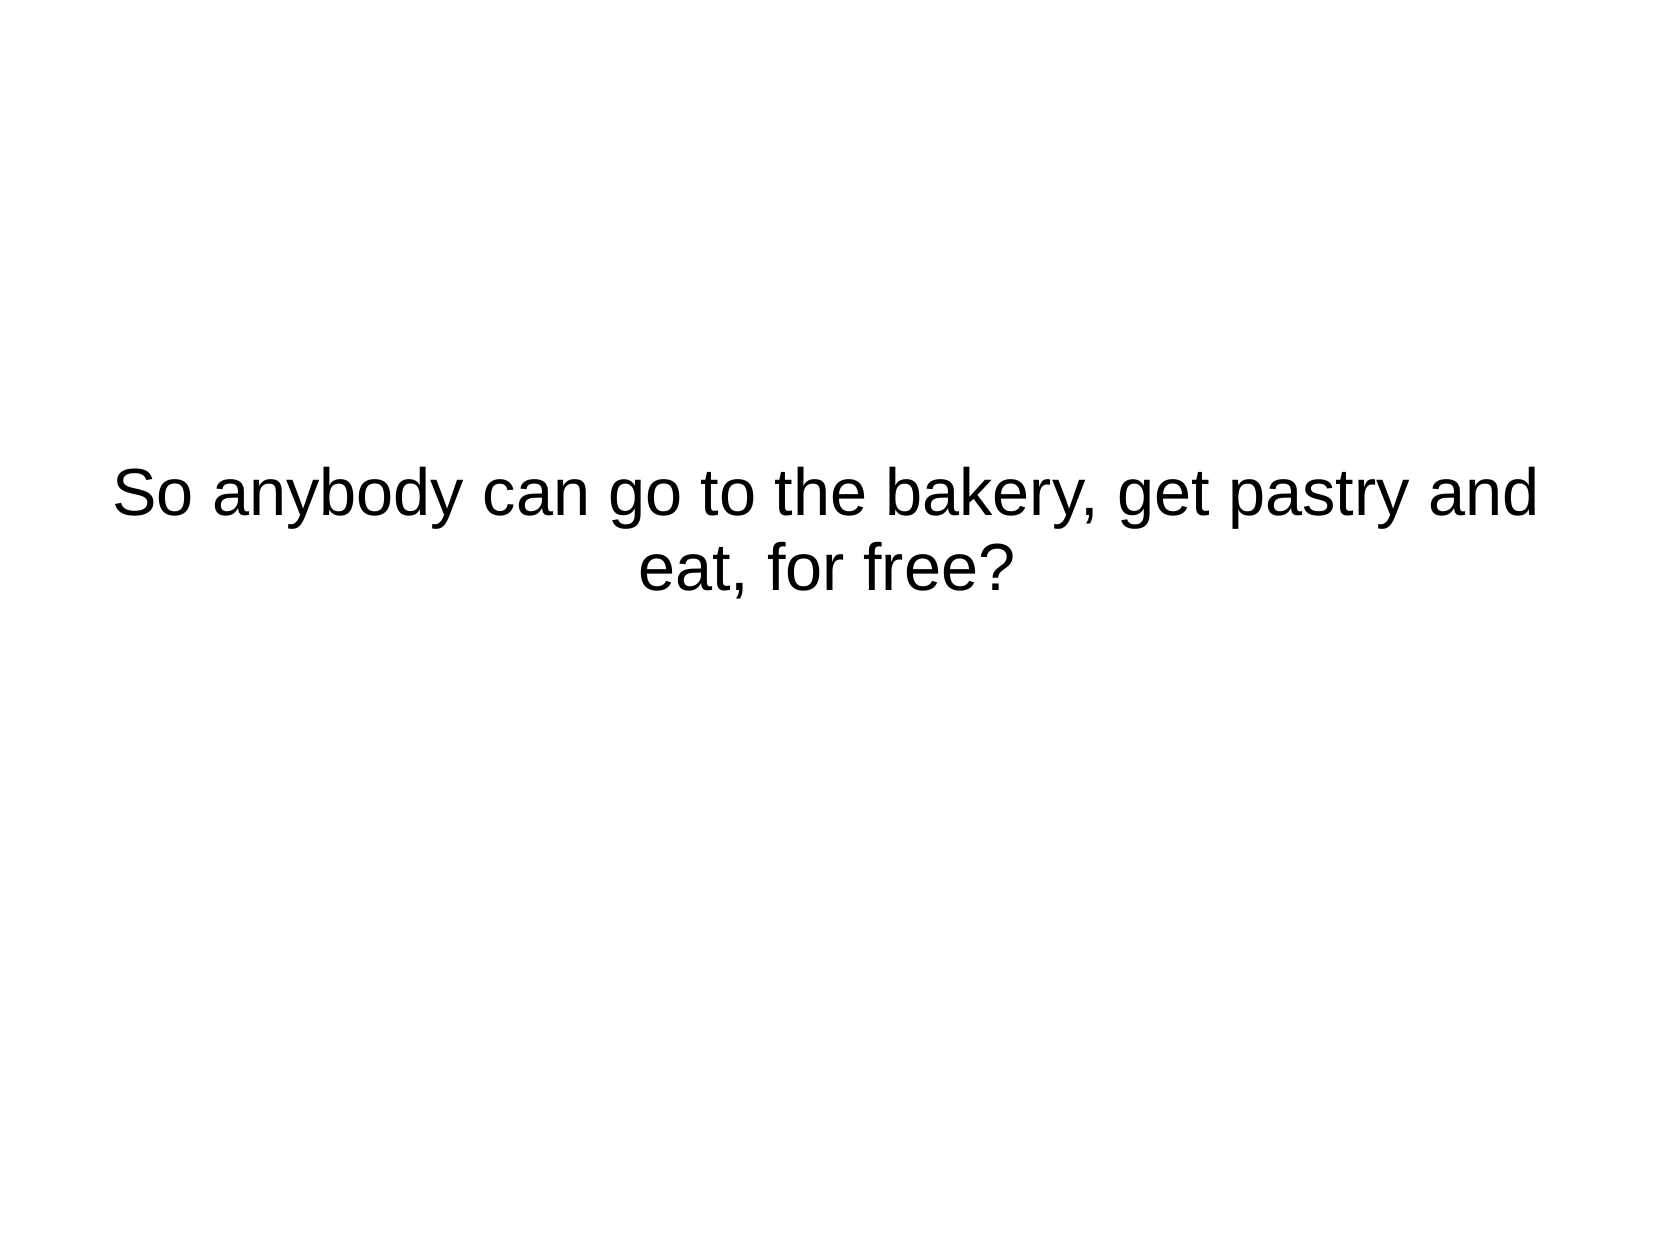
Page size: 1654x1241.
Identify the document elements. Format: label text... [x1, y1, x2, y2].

subtitle So anybody can go to the bakery, get pastry and eat, for free? [82, 49, 1571, 1010]
